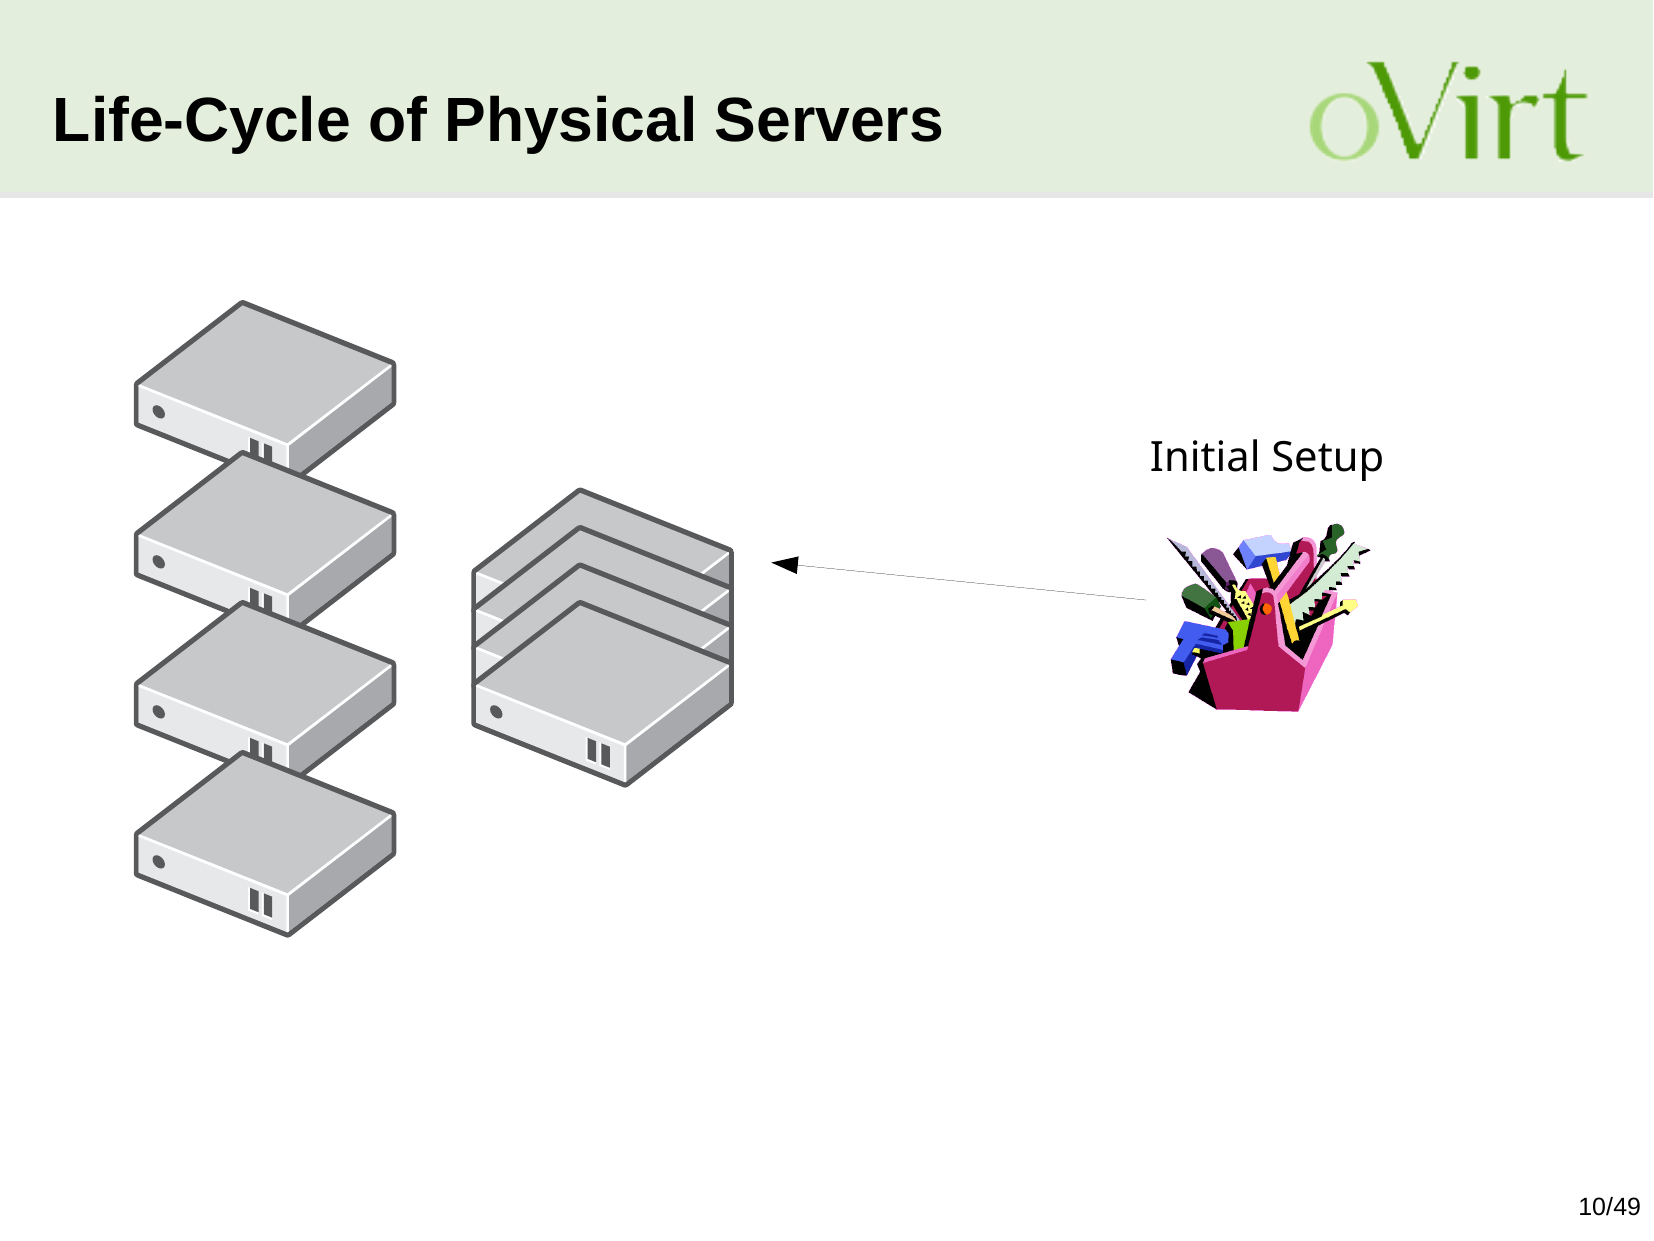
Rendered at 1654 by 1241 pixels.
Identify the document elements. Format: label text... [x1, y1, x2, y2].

picture [471, 487, 734, 788]
picture [133, 300, 397, 938]
text_box Initial Setup [1108, 422, 1426, 488]
picture [1289, 36, 1613, 181]
picture [1166, 522, 1372, 713]
title Life-Cycle of Physical Servers [52, 14, 1330, 154]
